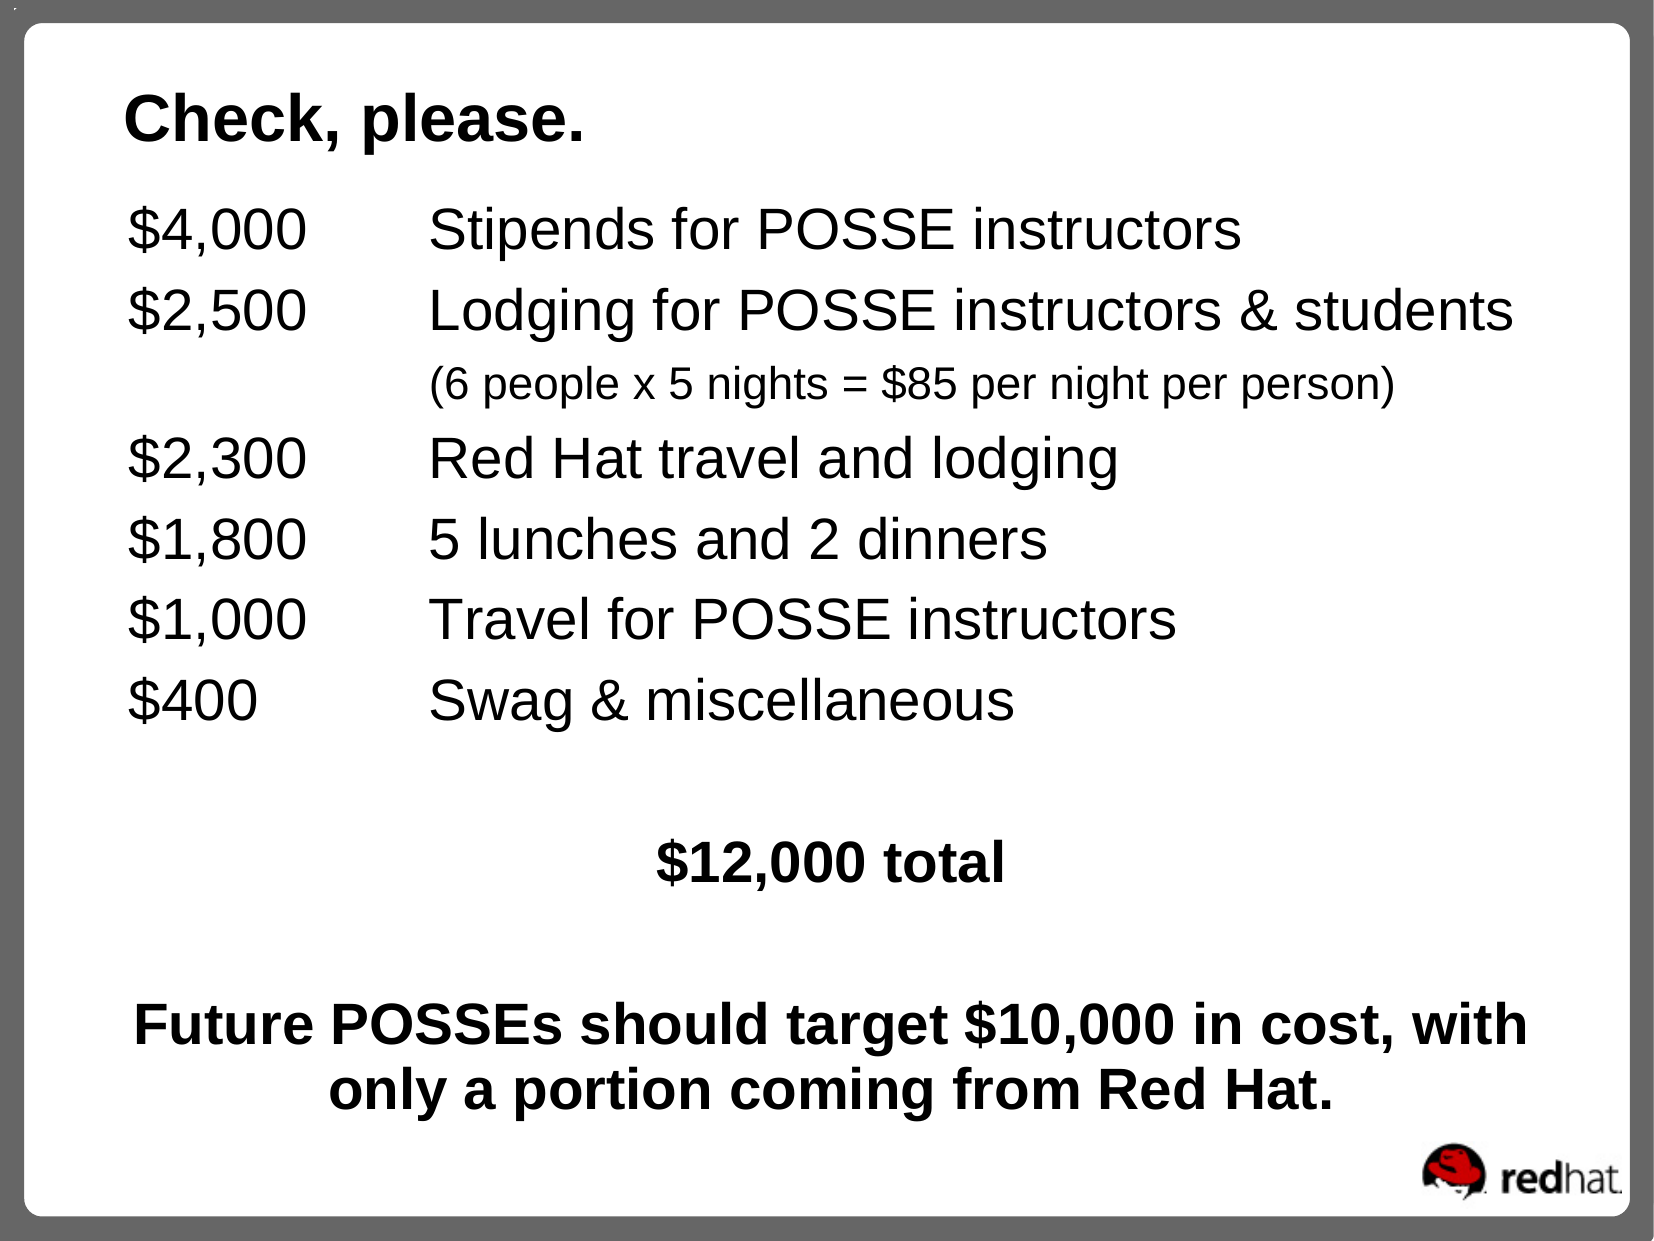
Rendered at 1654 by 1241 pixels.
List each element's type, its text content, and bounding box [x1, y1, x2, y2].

title Check, please. [123, 63, 1530, 175]
subtitle $4,000 Stipends for POSSE instructors $2,500 Lodging for POSSE instructors & students (6 people x 5 nights = $85 per night per person) $2,300 Red Hat travel and lodging $1,800 5 lunches and 2 dinners $1,000 Travel for POSSE instructors $400 Swag & miscellaneous $12,000 total Future POSSEs should target $10,000 in cost, with only a portion coming from Red Hat. [128, 193, 1535, 1126]
picture [1421, 1141, 1622, 1209]
